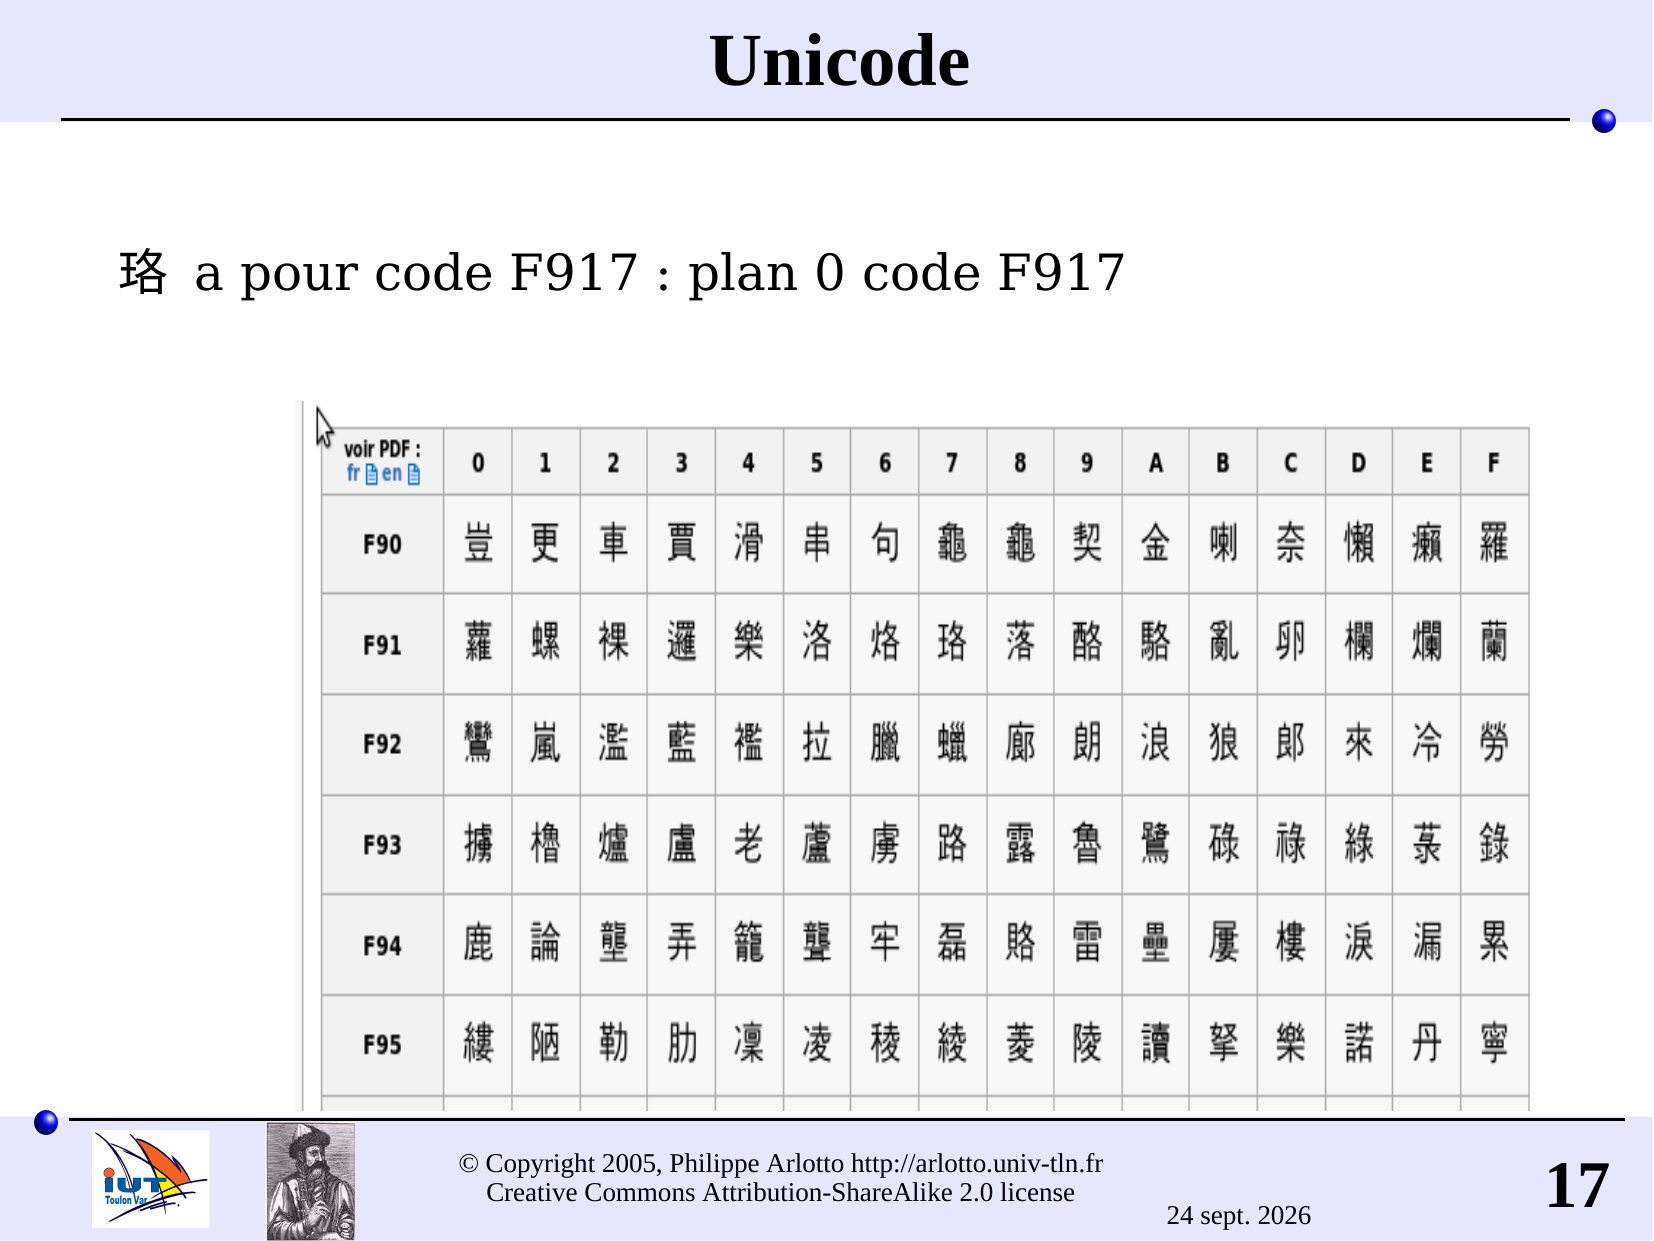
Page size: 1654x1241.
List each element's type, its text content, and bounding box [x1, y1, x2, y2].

picture [265, 1122, 355, 1241]
picture [295, 401, 1595, 1111]
text_box 珞 a pour code F917 : plan 0 code F917 [118, 236, 1329, 296]
title Unicode [95, 11, 1585, 110]
